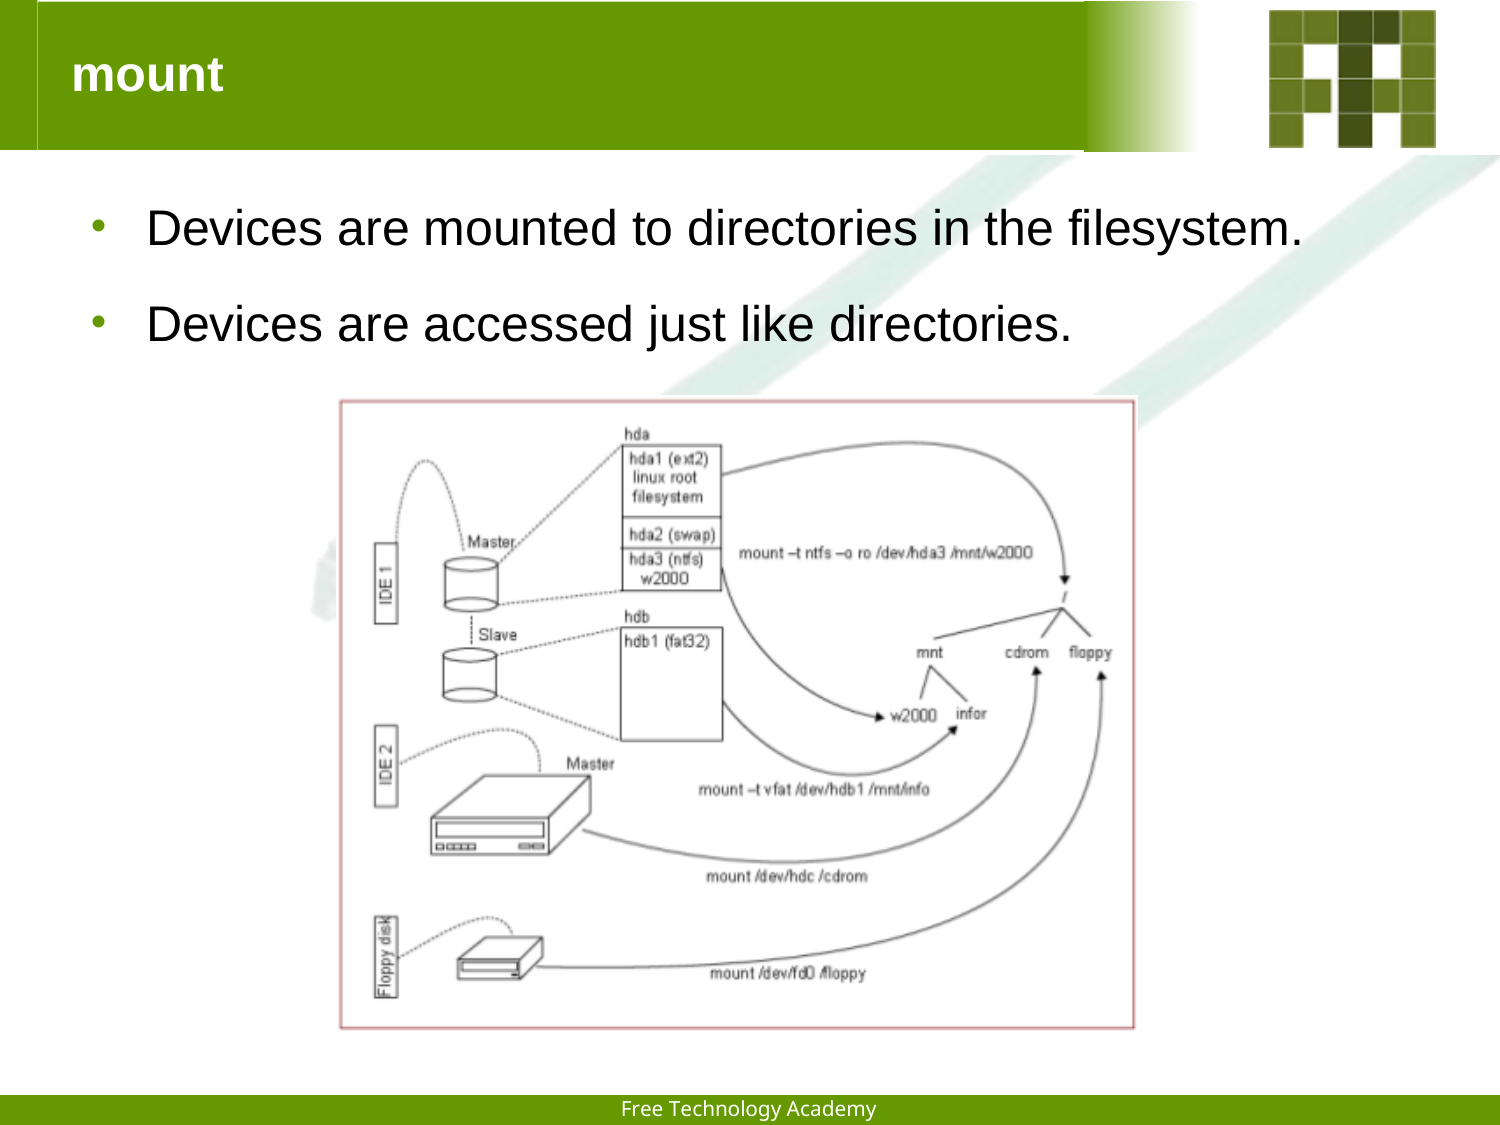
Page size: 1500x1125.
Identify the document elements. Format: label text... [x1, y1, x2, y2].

picture [336, 841, 1138, 1034]
picture [1269, 10, 1436, 148]
list Devices are mounted to directories in the filesystem. Devices are accessed just like directories. [75, 187, 1426, 841]
title mount [56, 1, 1107, 152]
